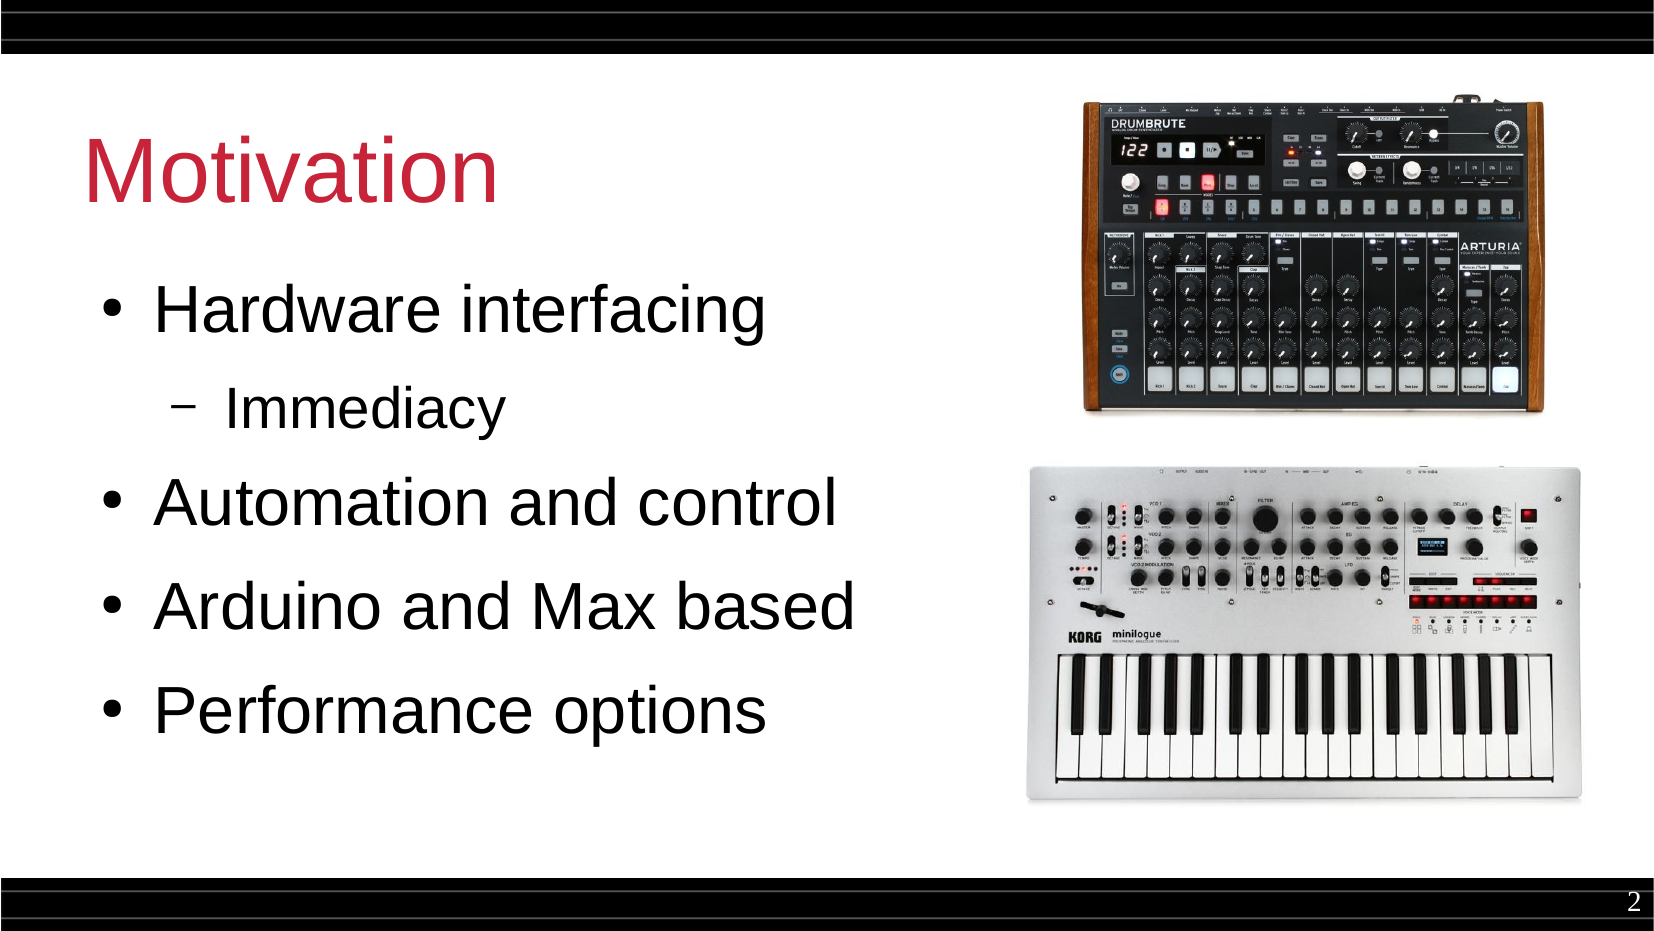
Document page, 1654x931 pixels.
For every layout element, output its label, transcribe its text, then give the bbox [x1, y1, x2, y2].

title Motivation [82, 92, 1571, 249]
picture [1, 0, 1654, 54]
picture [1020, 454, 1591, 826]
list Hardware interfacing Immediacy Automation and control Arduino and Max based Performance options [82, 271, 1571, 851]
picture [1, 878, 1654, 931]
picture [1080, 93, 1546, 421]
